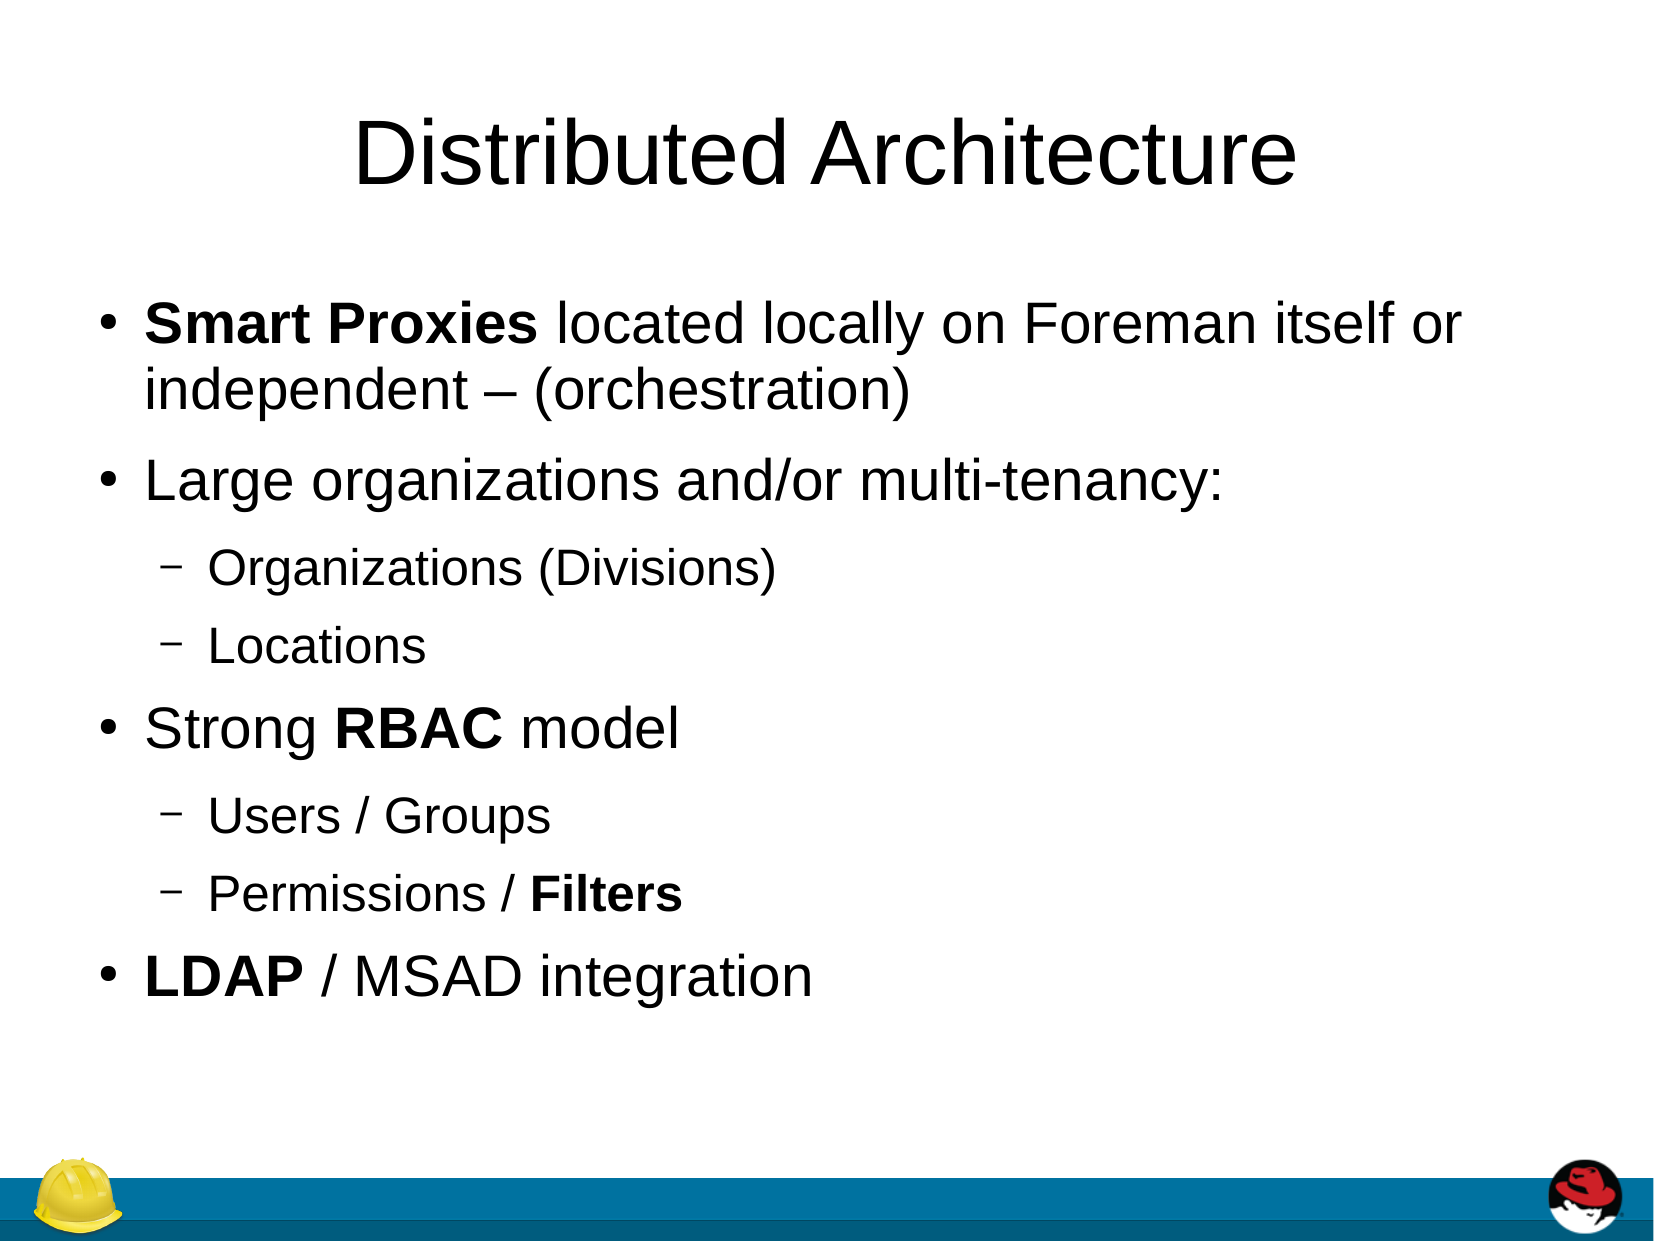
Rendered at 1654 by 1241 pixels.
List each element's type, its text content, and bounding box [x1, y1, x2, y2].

title Distributed Architecture [82, 49, 1571, 257]
list Smart Proxies located locally on Foreman itself or independent – (orchestration) Large organizations and/or multi-tenancy: Organizations (Divisions) Locations Strong RBAC model Users / Groups Permissions / Filters LDAP / MSAD integration [82, 290, 1571, 1010]
picture [1547, 1157, 1630, 1233]
picture [23, 1145, 130, 1235]
